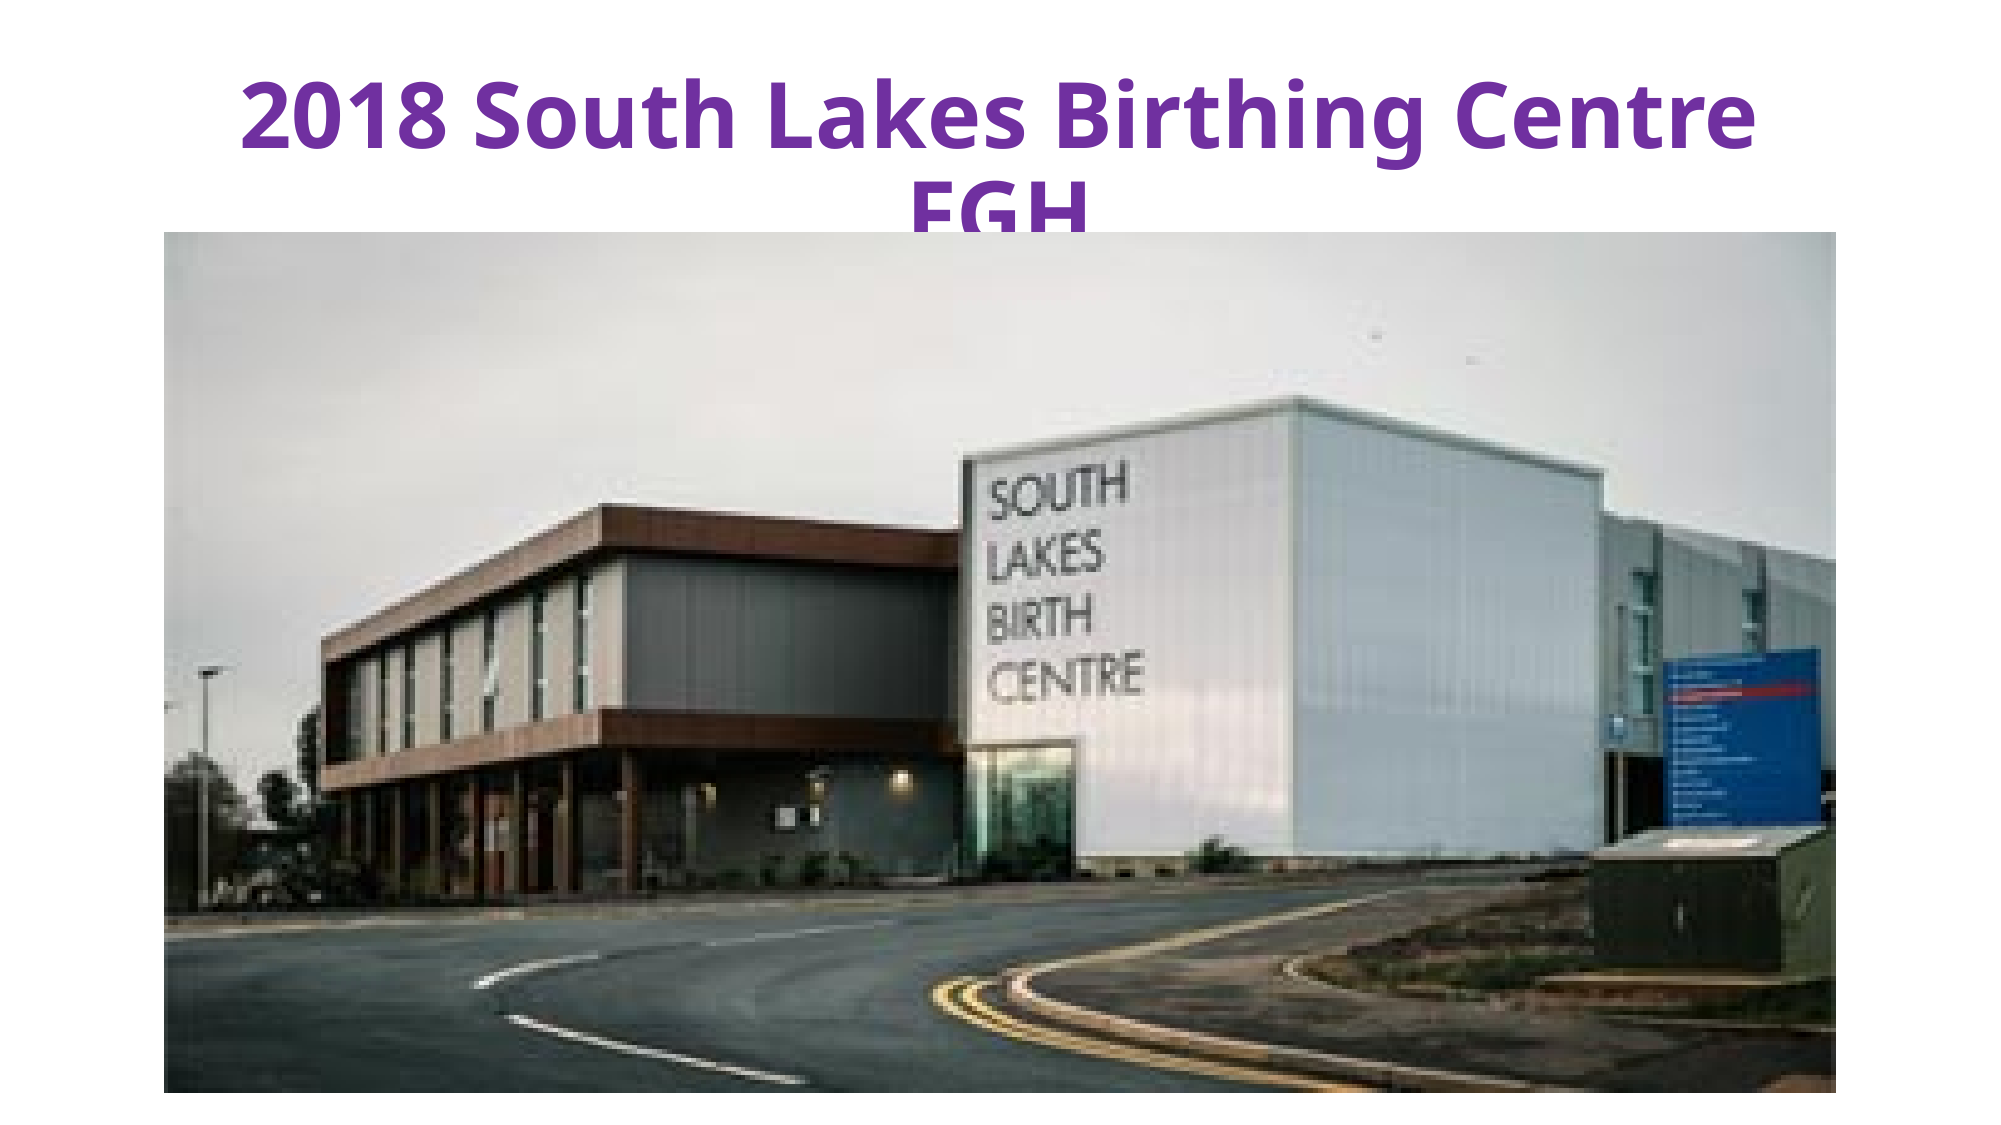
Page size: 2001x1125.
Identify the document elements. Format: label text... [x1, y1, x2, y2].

picture [164, 232, 1836, 1093]
title 2018 South Lakes Birthing Centre FGH [137, 59, 1863, 278]
